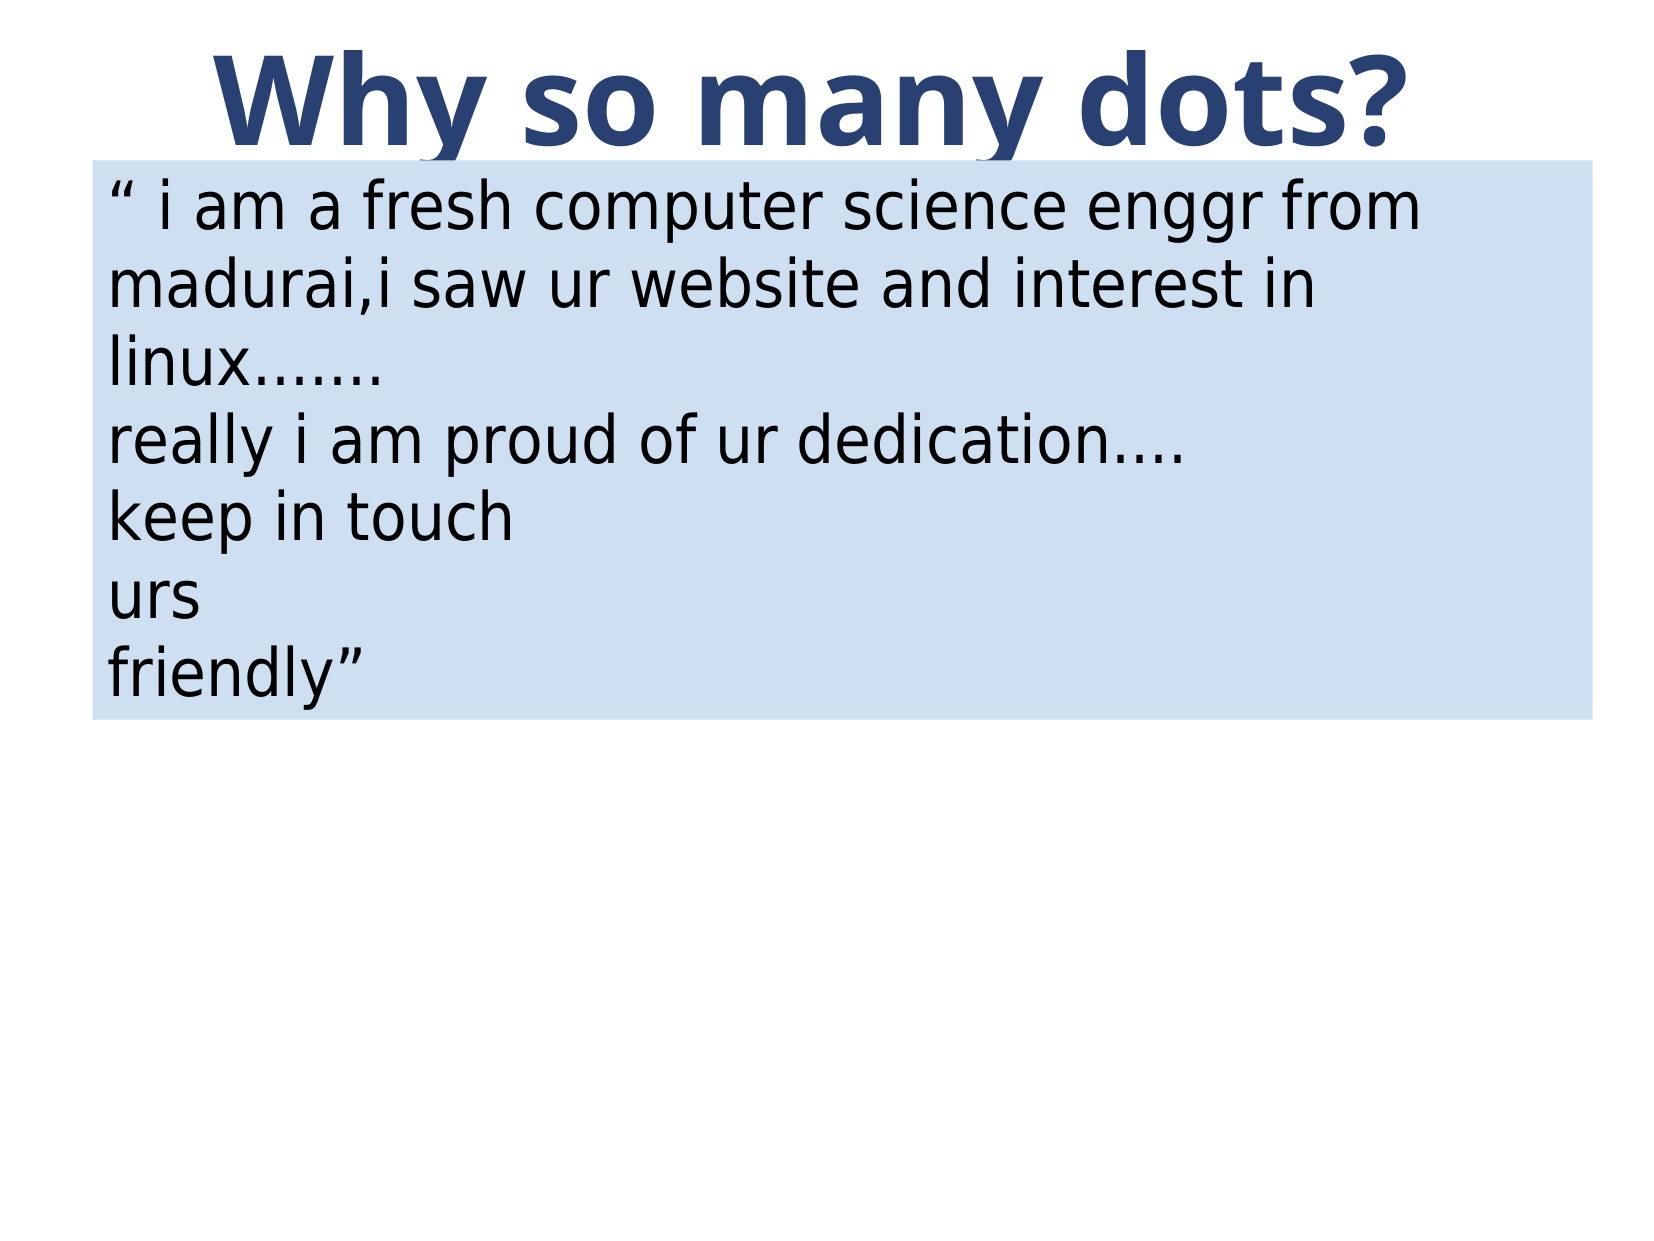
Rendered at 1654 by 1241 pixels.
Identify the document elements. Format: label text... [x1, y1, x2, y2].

text_box “ i am a fresh computer science enggr from madurai,i saw ur website and interest in linux....... really i am proud of ur dedication.... keep in touch urs friendly” [92, 160, 1593, 720]
text_box Why so many dots? [199, 4, 1601, 192]
